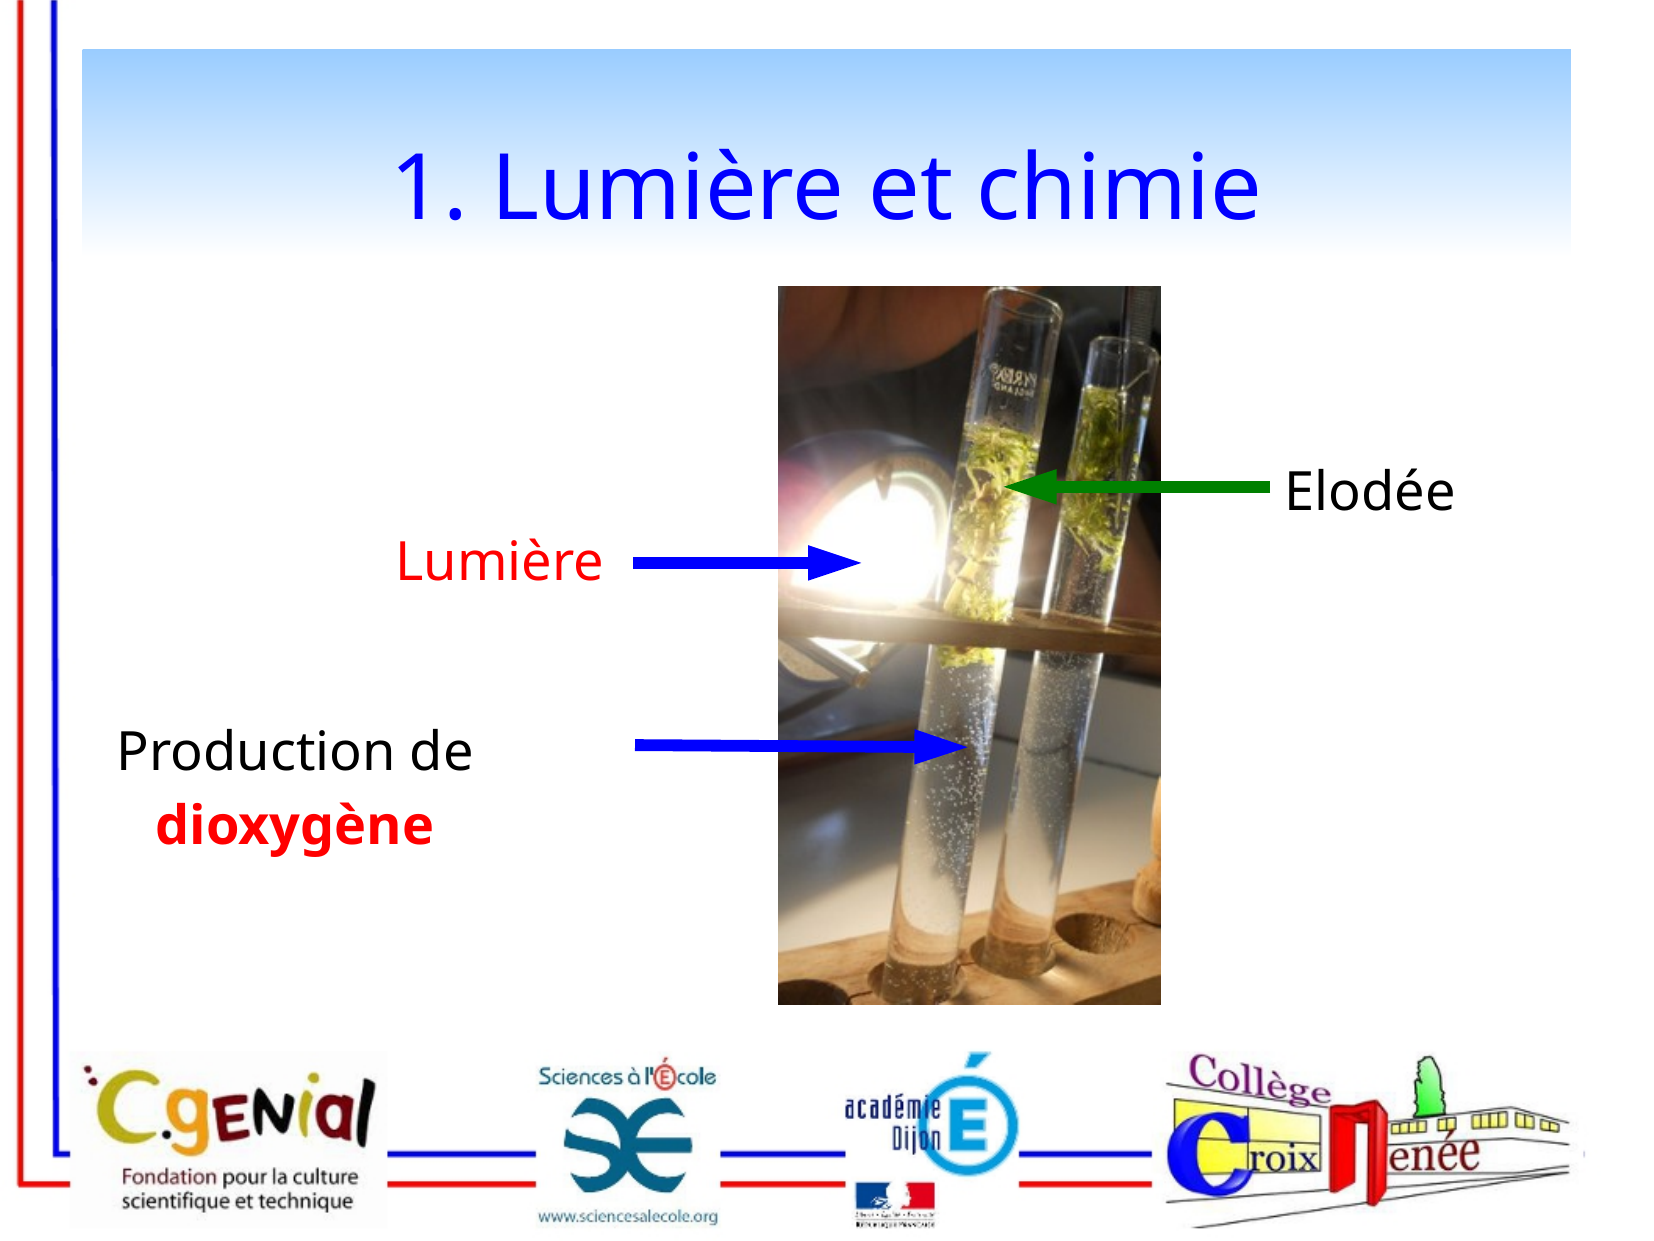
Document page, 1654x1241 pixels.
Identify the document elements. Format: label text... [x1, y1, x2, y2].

text_box Lumière [380, 514, 631, 596]
picture [0, 0, 1654, 1241]
text_box Elodée [1270, 444, 1481, 526]
title 1. Lumière et chimie [82, 49, 1571, 257]
text_box Production de dioxygène [102, 705, 643, 852]
